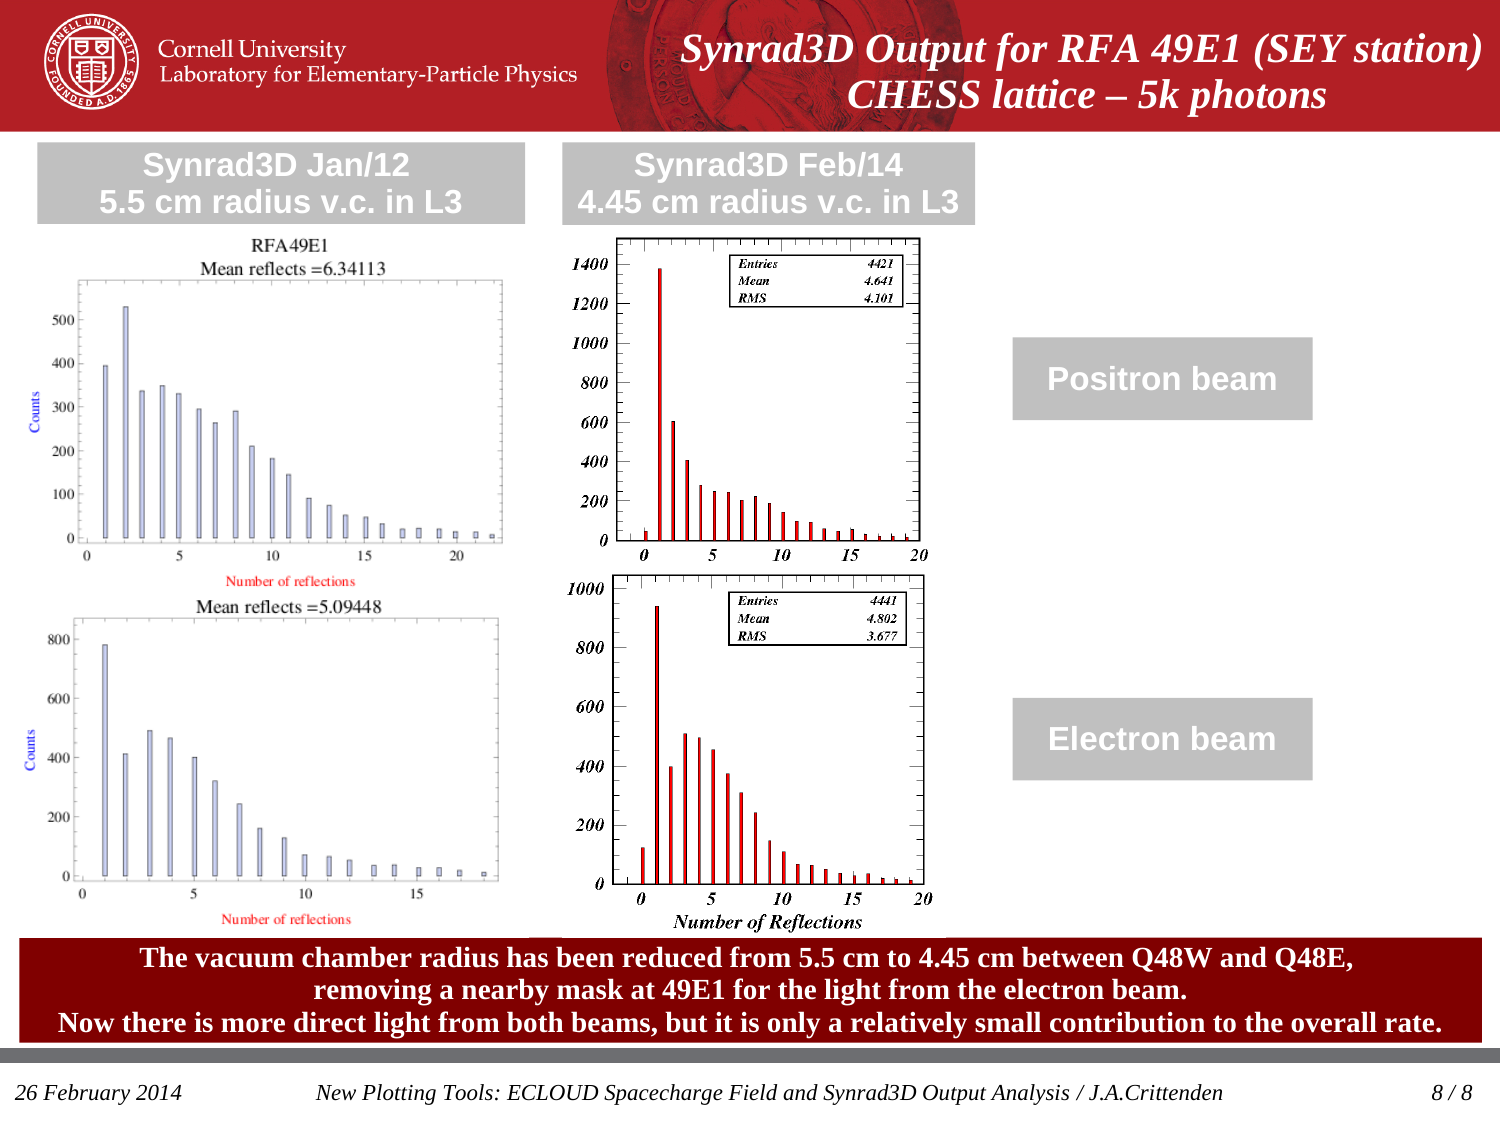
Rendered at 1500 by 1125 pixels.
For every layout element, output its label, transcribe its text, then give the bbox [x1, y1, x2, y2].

text_box Electron beam [1012, 697, 1313, 781]
text_box Positron beam [1012, 337, 1313, 421]
text_box The vacuum chamber radius has been reduced from 5.5 cm to 4.45 cm between Q48W and Q48E, removing a nearby mask at 49E1 for the light from the electron beam. Now there is more direct light from both beams, but it is only a relatively small contribution to the overall rate. [19, 937, 1482, 1043]
text_box Synrad3D Jan/12 5.5 cm radius v.c. in L3 [37, 142, 526, 224]
title Synrad3D Output for RFA 49E1 (SEY station) CHESS lattice – 5k photons [675, 7, 1500, 136]
picture [0, 224, 529, 938]
text_box Synrad3D Feb/14 4.45 cm radius v.c. in L3 [562, 142, 976, 225]
picture [0, 0, 1500, 132]
picture [562, 225, 946, 938]
